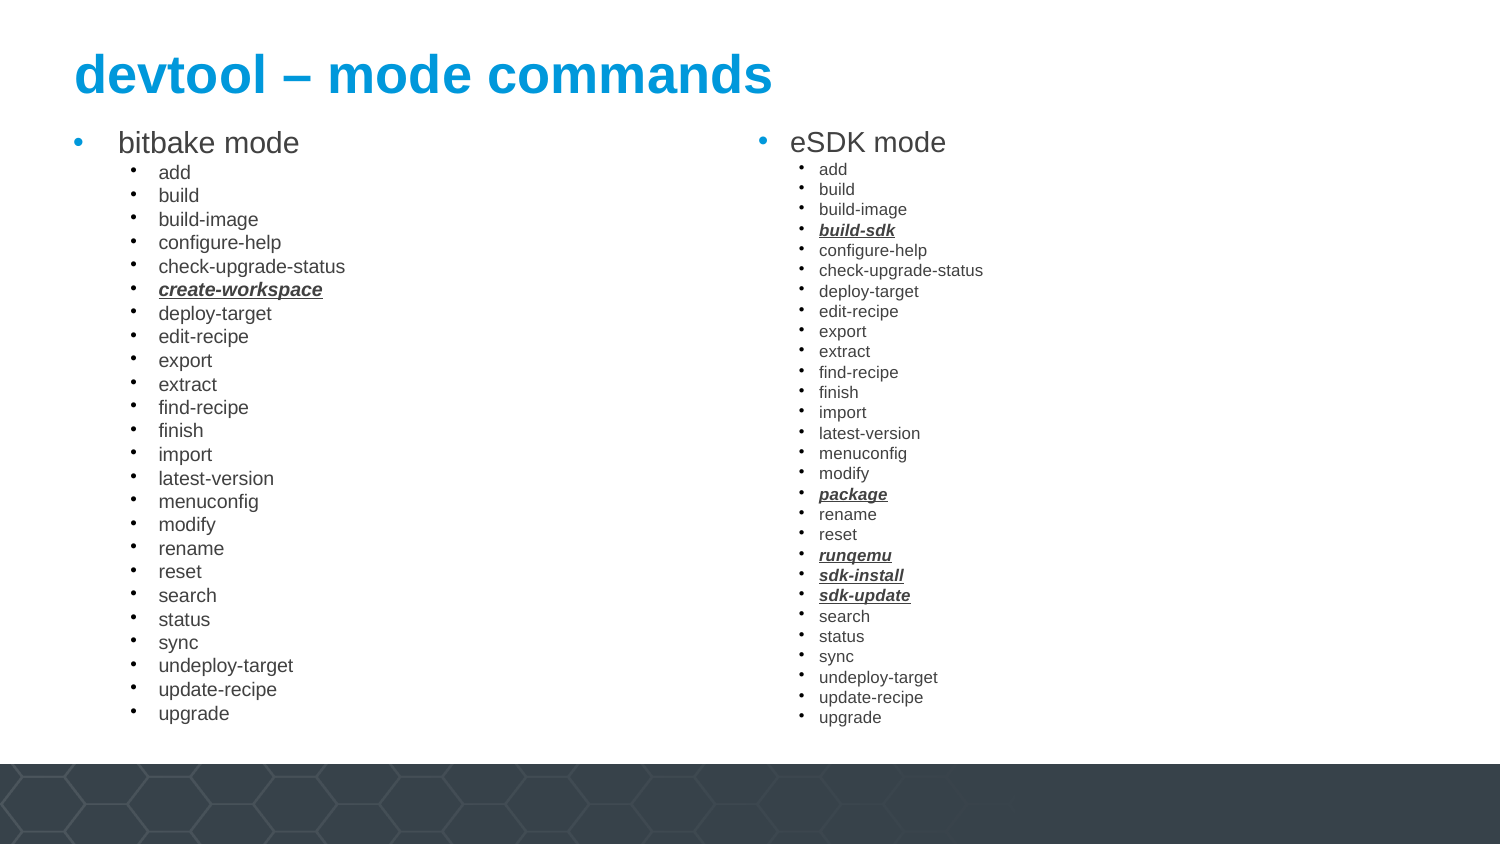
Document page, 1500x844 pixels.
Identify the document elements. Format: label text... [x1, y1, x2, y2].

picture [0, 0, 1500, 844]
text_box bitbake mode add build build-image configure-help check-upgrade-status create-workspace deploy-target edit-recipe export extract find-recipe finish import latest-version menuconfig modify rename reset search status sync undeploy-target update-recipe upgrade [72, 123, 720, 729]
text_box devtool – mode commands [74, 50, 1424, 159]
text_box eSDK mode add build build-image build-sdk configure-help check-upgrade-status deploy-target edit-recipe export extract find-recipe finish import latest-version menuconfig modify package rename reset runqemu sdk-install sdk-update search status sync undeploy-target update-recipe upgrade [757, 123, 1405, 729]
